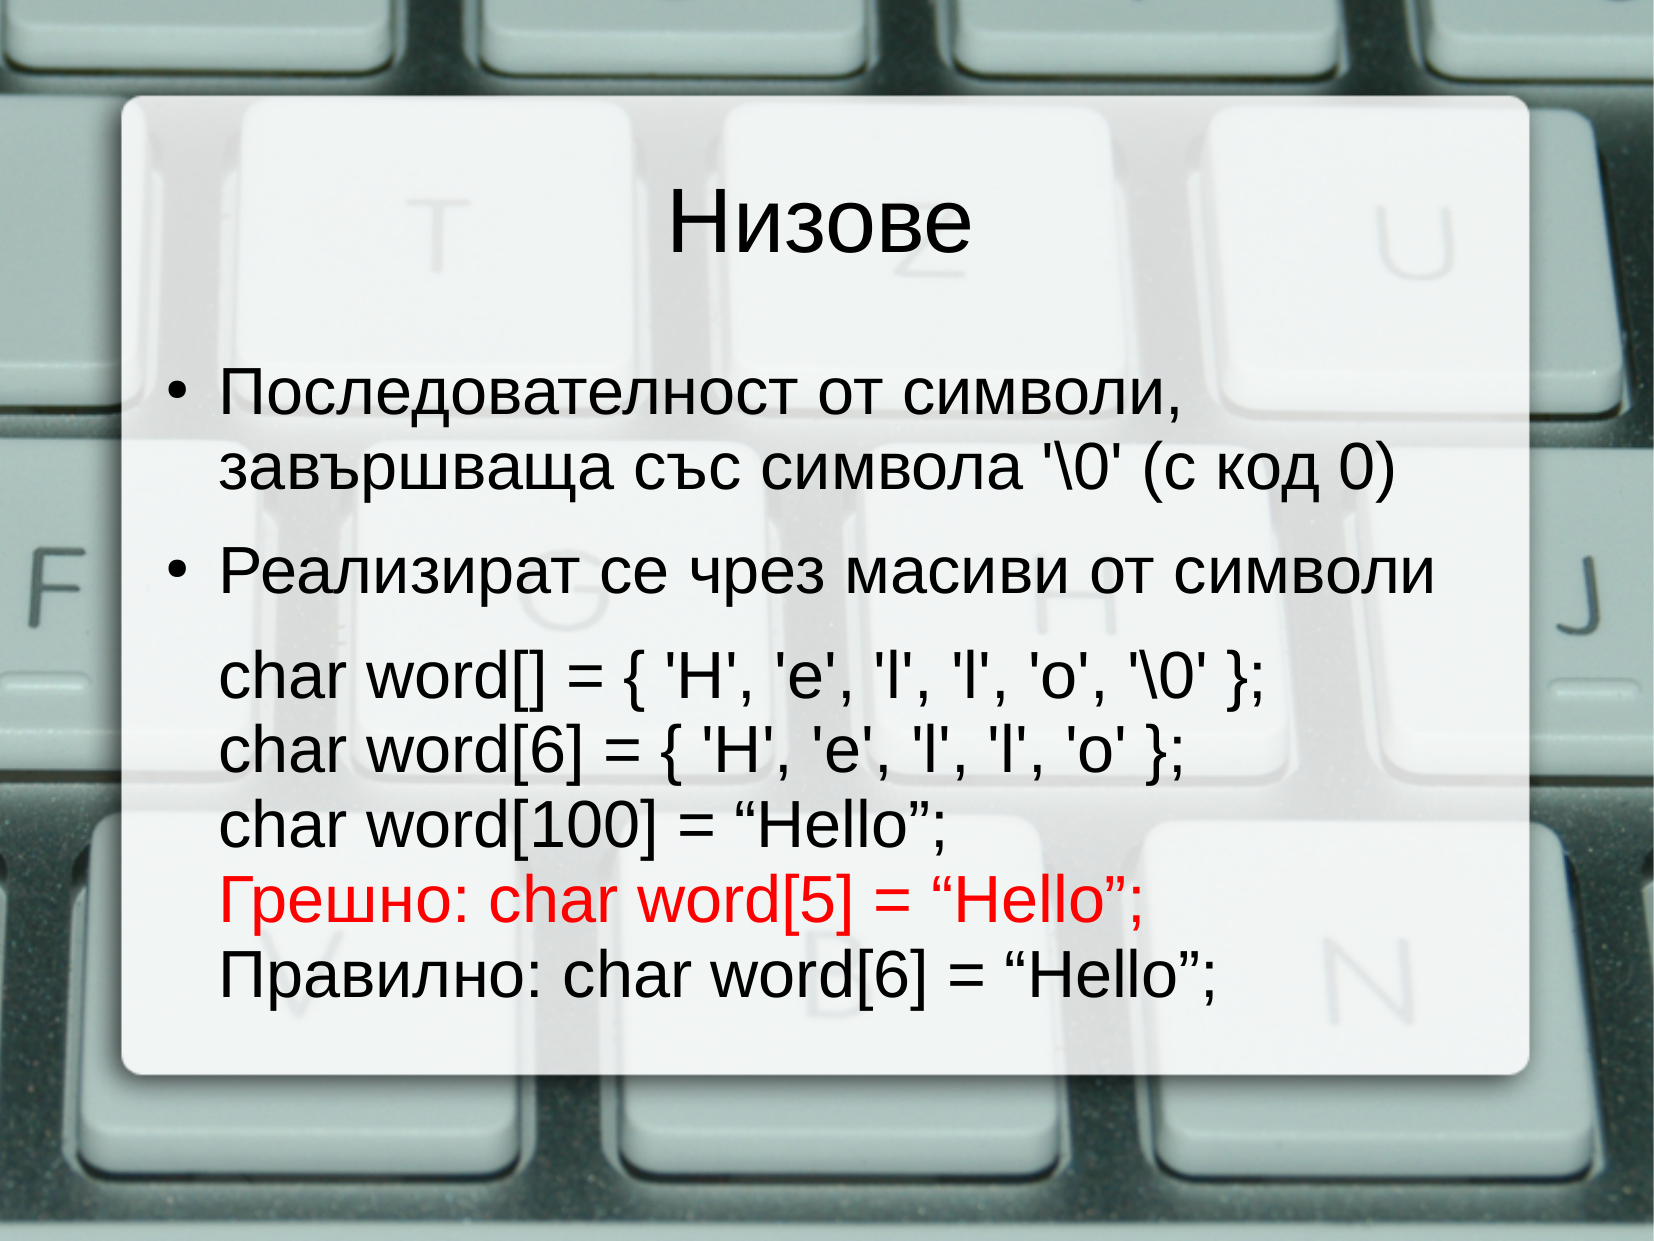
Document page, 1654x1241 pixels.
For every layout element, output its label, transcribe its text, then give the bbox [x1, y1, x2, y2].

list Последователност от символи, завършваща със символа '\0' (с код 0) Реализират се чрез масиви от символи char word[] = { 'H', 'e', 'l', 'l', 'o', '\0' }; char word[6] = { 'H', 'e', 'l', 'l', 'o' }; char word[100] = “Hello”; Грешно: char word[5] = “Hello”; Правилно: char word[6] = “Hello”; [147, 354, 1506, 1074]
title Низове [135, 117, 1506, 325]
picture [0, 0, 1654, 1241]
